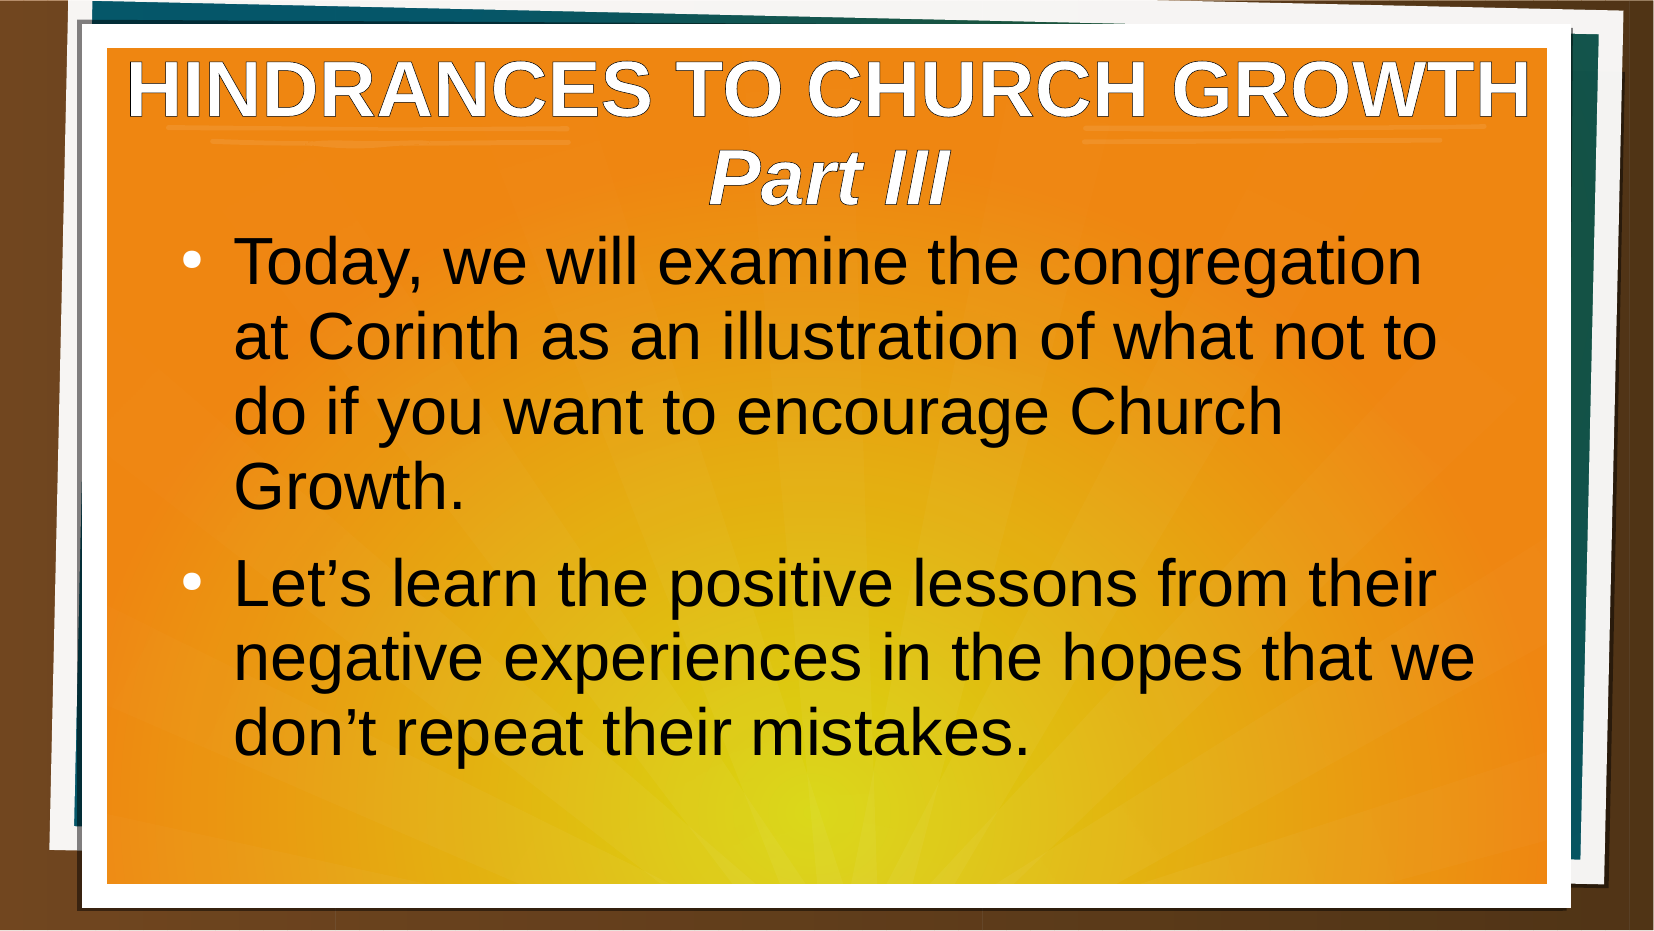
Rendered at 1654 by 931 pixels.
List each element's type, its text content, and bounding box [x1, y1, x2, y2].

title HINDRANCES TO CHURCH GROWTH Part III [90, 44, 1591, 222]
list Today, we will examine the congregation at Corinth as an illustration of what not to do if you want to encourage Church Growth. Let’s learn the positive lessons from their negative experiences in the hopes that we don’t repeat their mistakes. [162, 224, 1492, 815]
